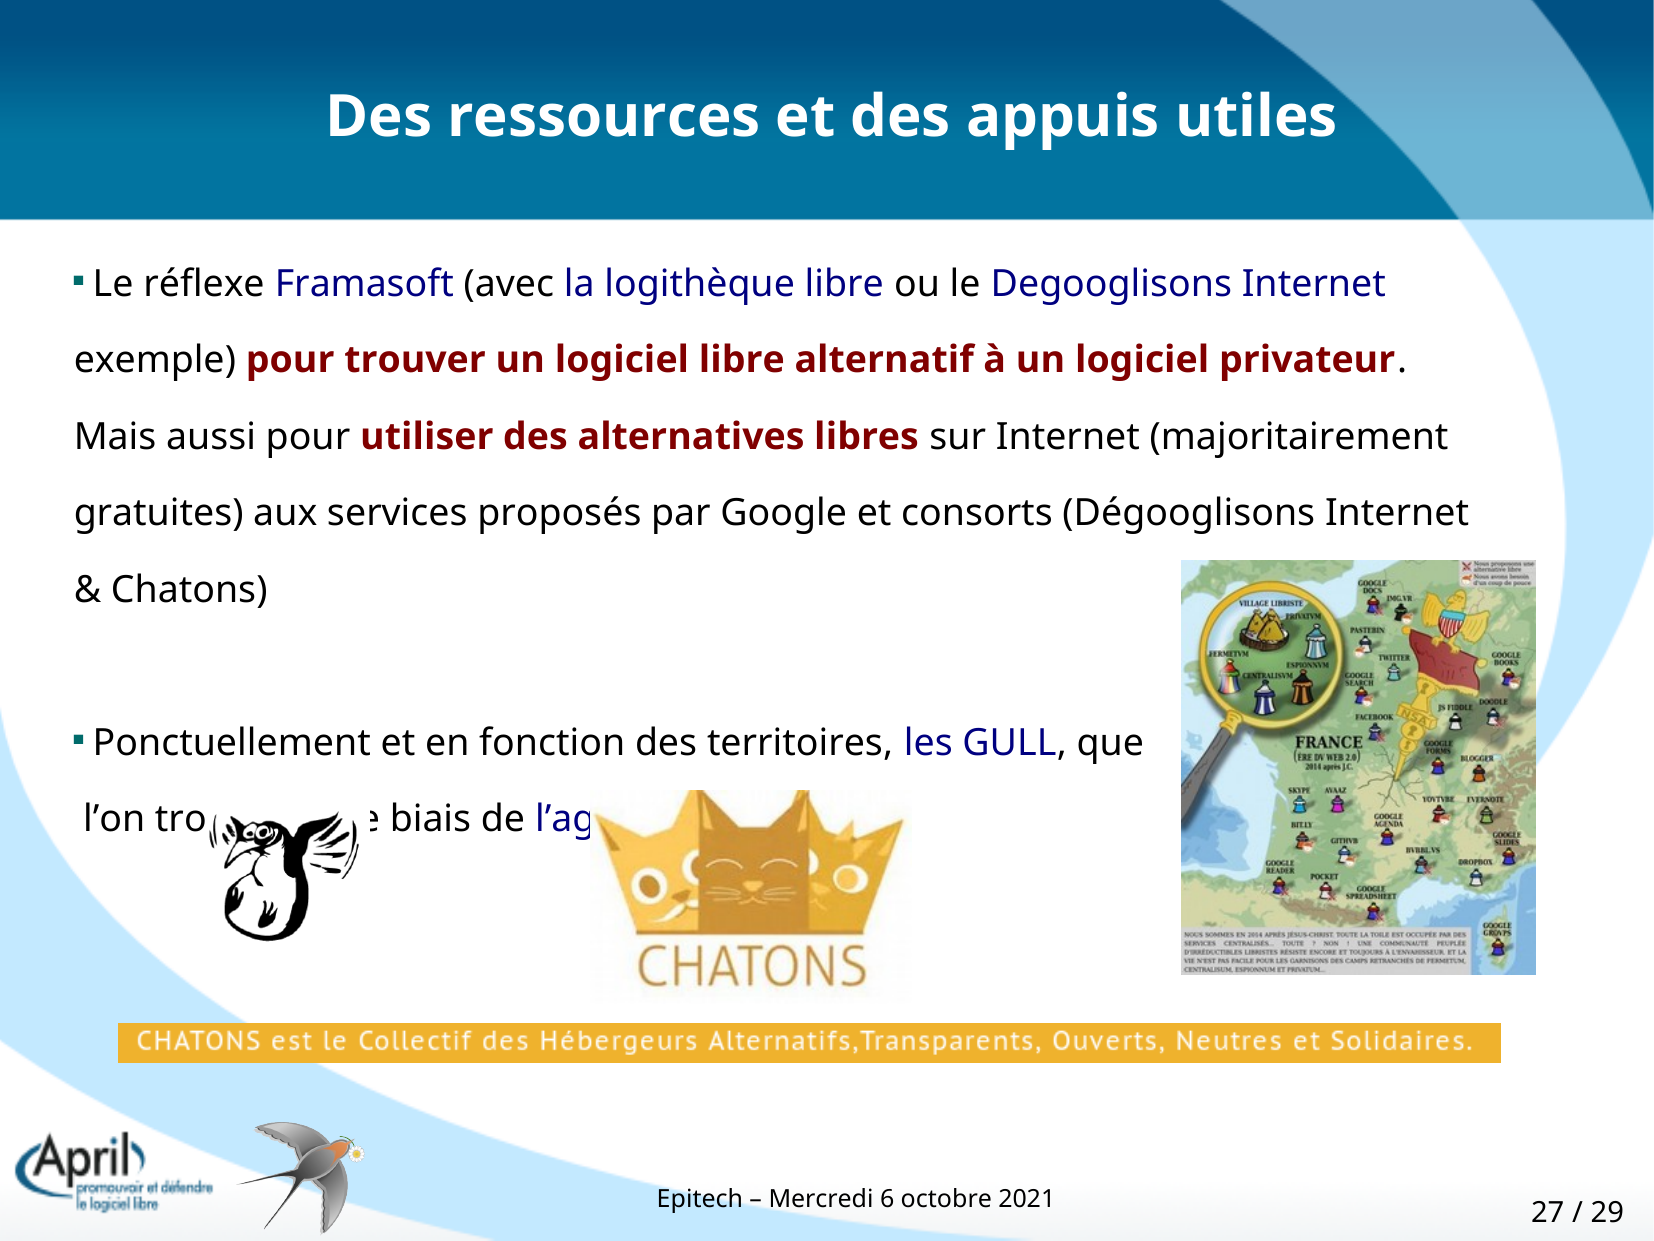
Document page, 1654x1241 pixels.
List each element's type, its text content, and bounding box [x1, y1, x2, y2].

picture [590, 790, 912, 1004]
picture [206, 797, 370, 950]
picture [118, 1023, 1501, 1063]
text_box Le réflexe Framasoft (avec la logithèque libre ou le Degooglisons Internet exemple) pour trouver un logiciel libre alternatif à un logiciel privateur. Mais aussi pour utiliser des alternatives libres sur Internet (majoritairement gratuites) aux services proposés par Google et consorts (Dégooglisons Internet & Chatons) Ponctuellement et en fonction des territoires, les GULL, que l’on trouve par le biais de l’agenda du libre. [59, 177, 1506, 1123]
text_box Des ressources et des appuis utiles [88, 20, 1576, 207]
picture [0, 0, 1654, 1241]
